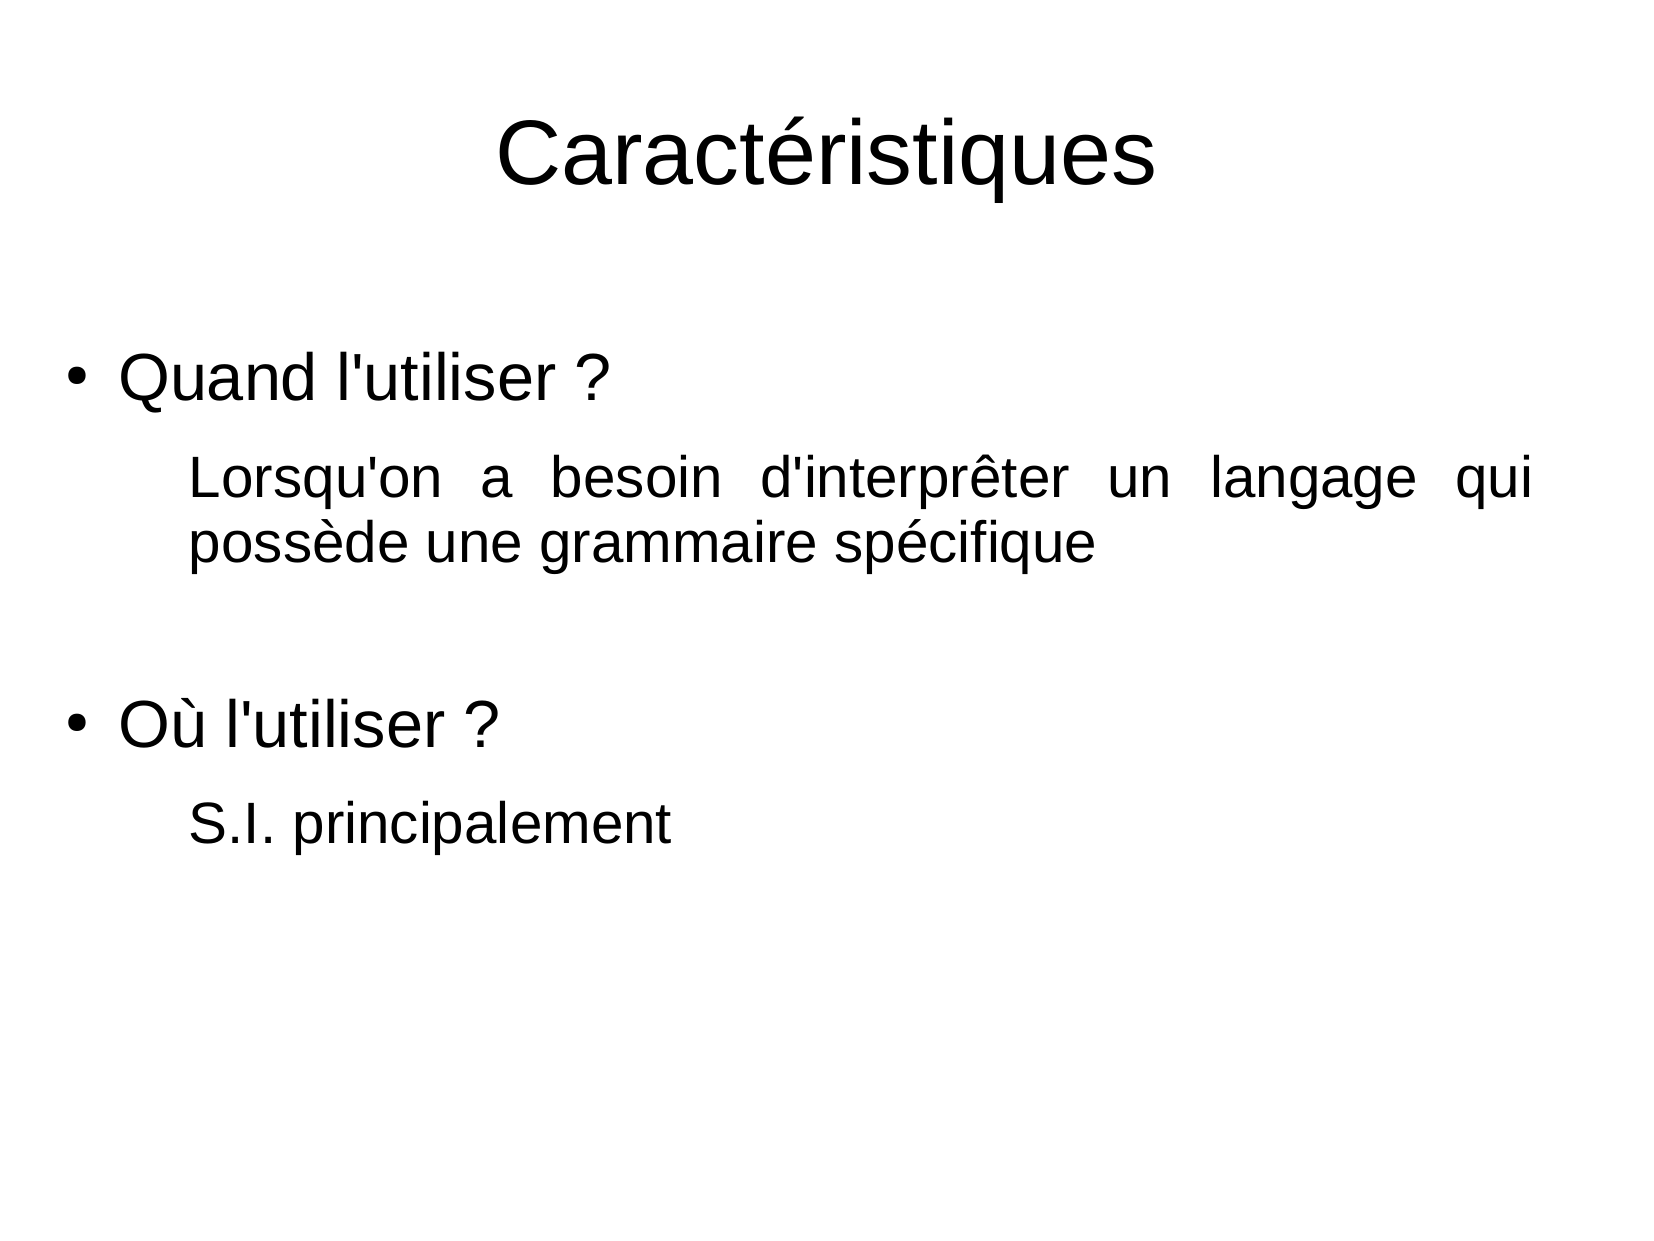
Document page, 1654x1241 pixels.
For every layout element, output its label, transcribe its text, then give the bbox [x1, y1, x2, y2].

list Quand l'utiliser ? Lorsqu'on a besoin d'interprêter un langage qui possède une grammaire spécifique Où l'utiliser ? S.I. principalement [47, 236, 1536, 1055]
title Caractéristiques [82, 49, 1571, 257]
